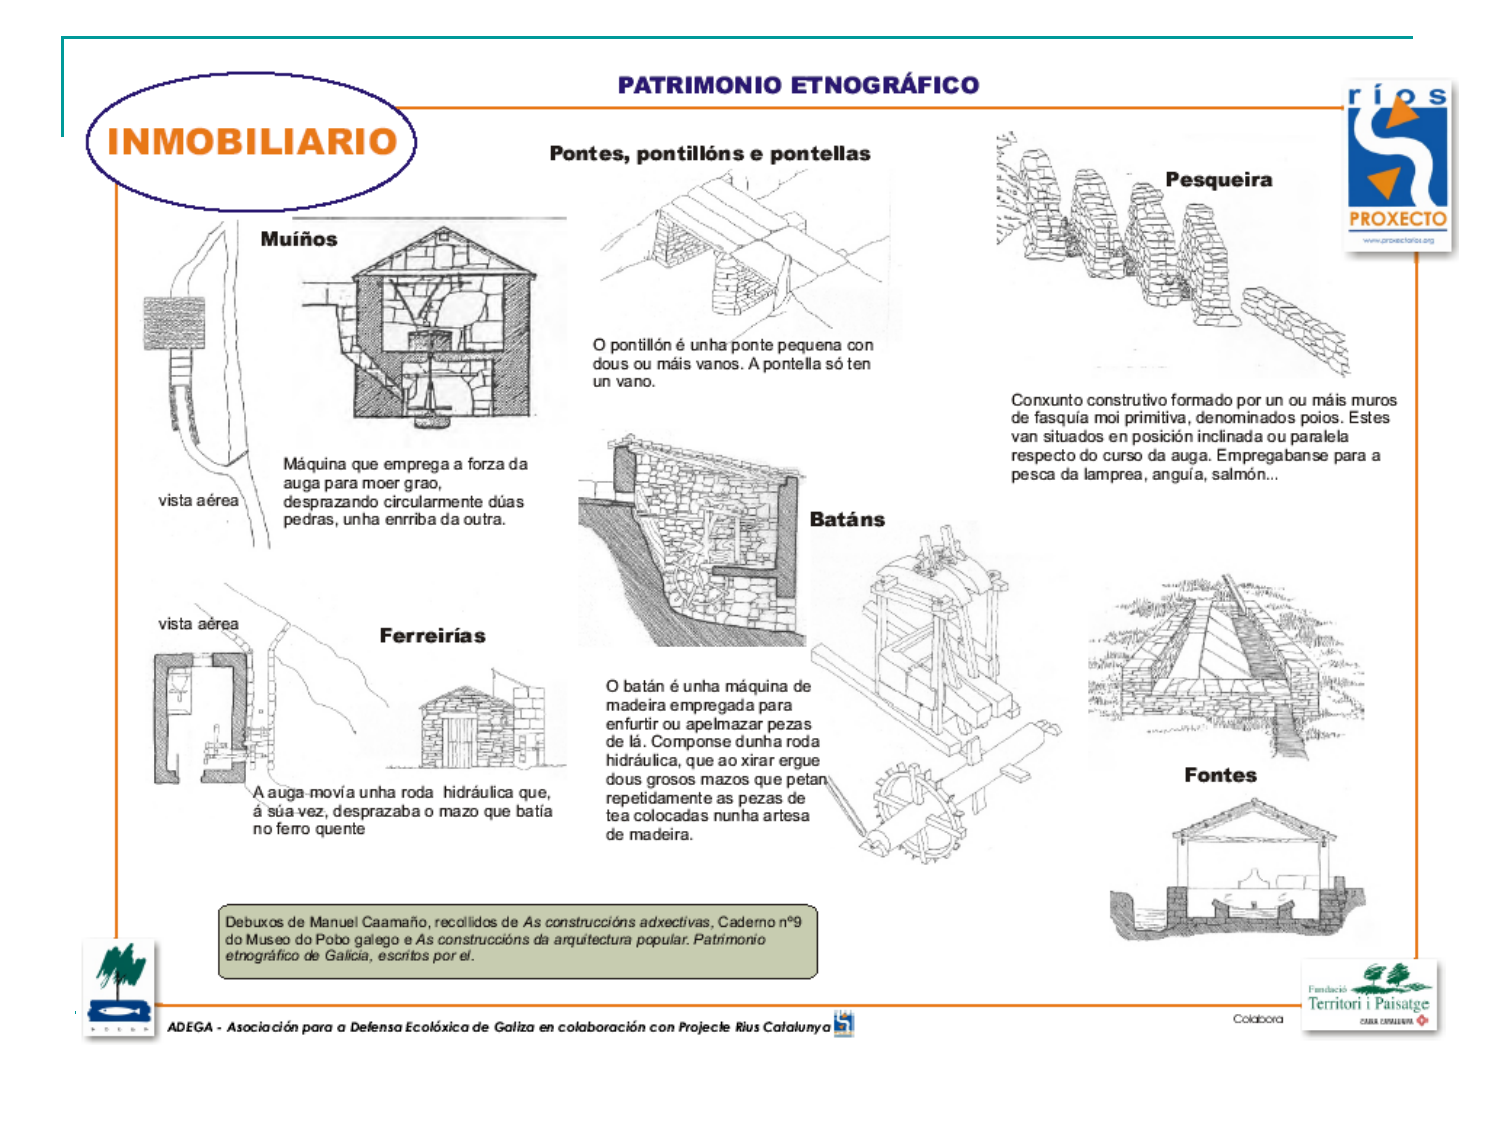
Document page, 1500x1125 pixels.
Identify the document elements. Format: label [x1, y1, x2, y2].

picture [76, 66, 1459, 1045]
